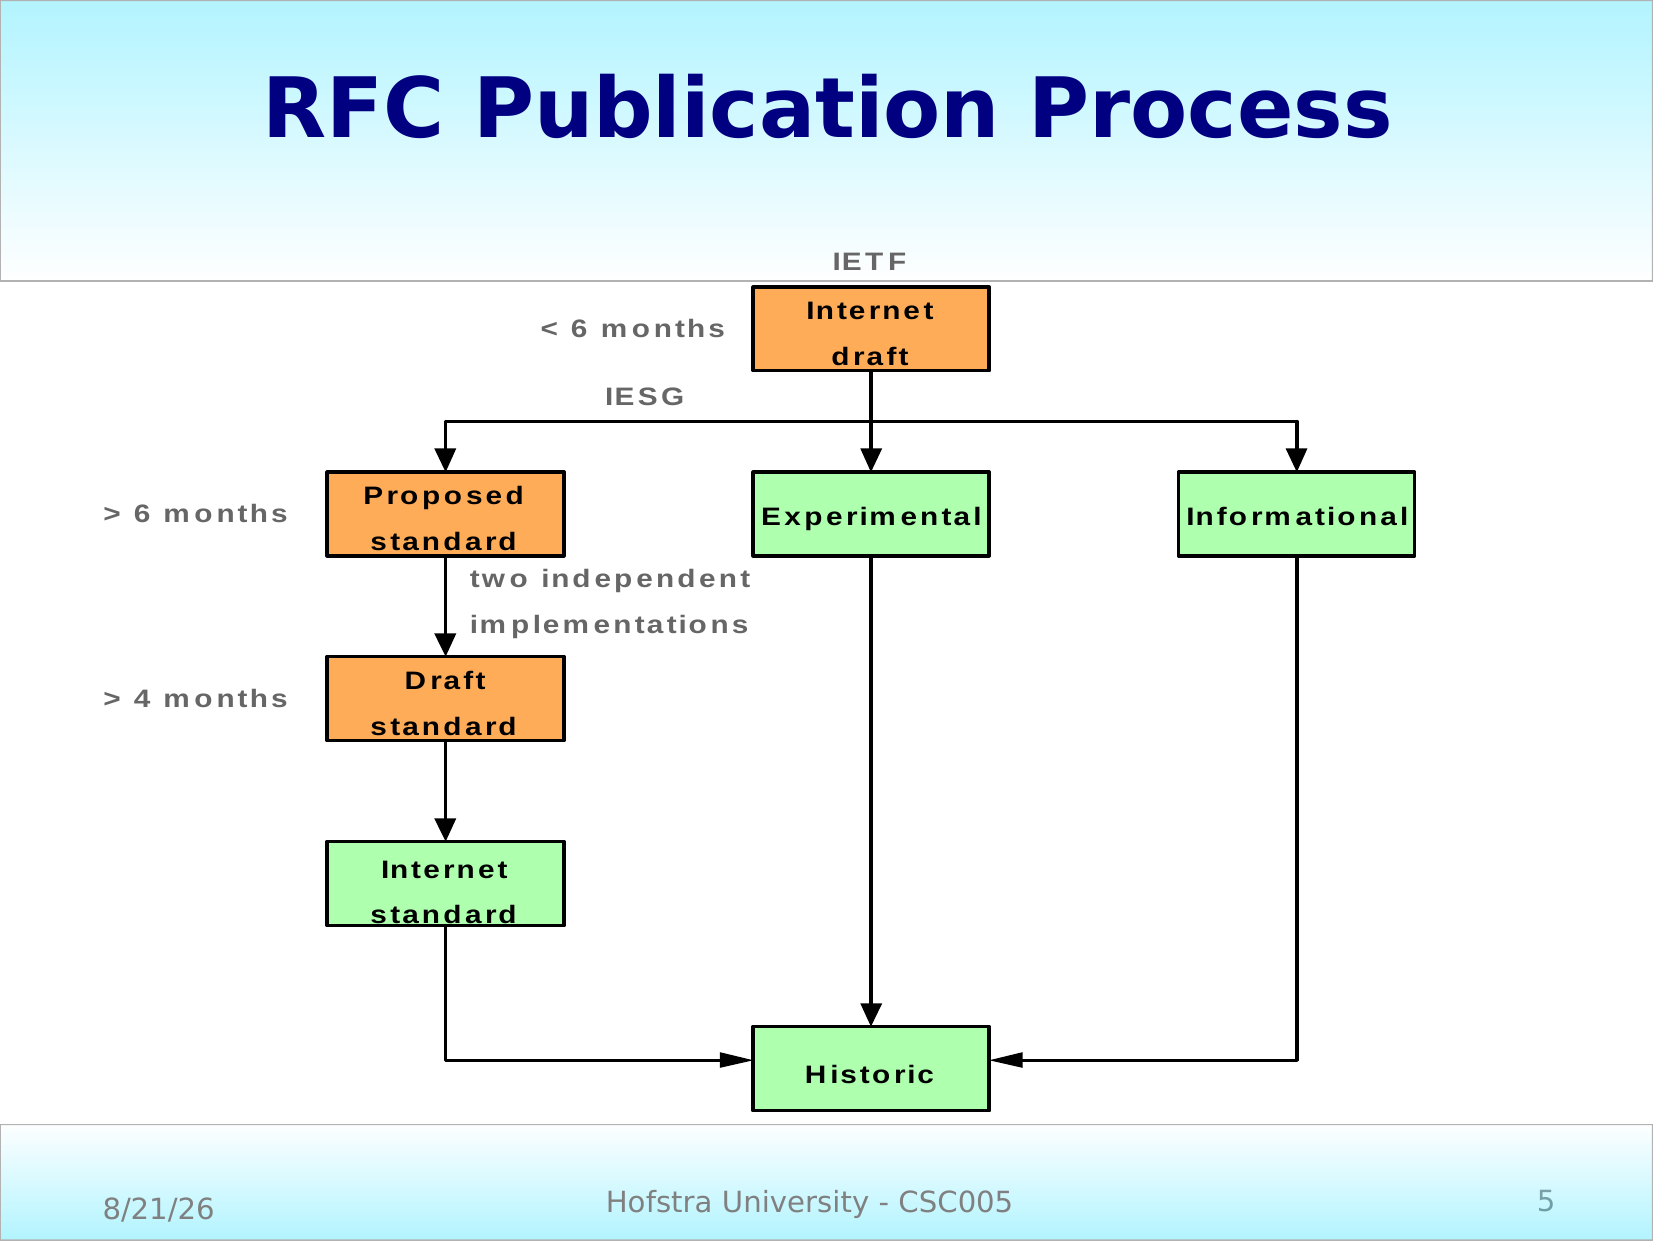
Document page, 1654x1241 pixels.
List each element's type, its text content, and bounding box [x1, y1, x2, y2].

chart [74, 225, 1434, 1119]
title RFC Publication Process [123, 18, 1533, 164]
